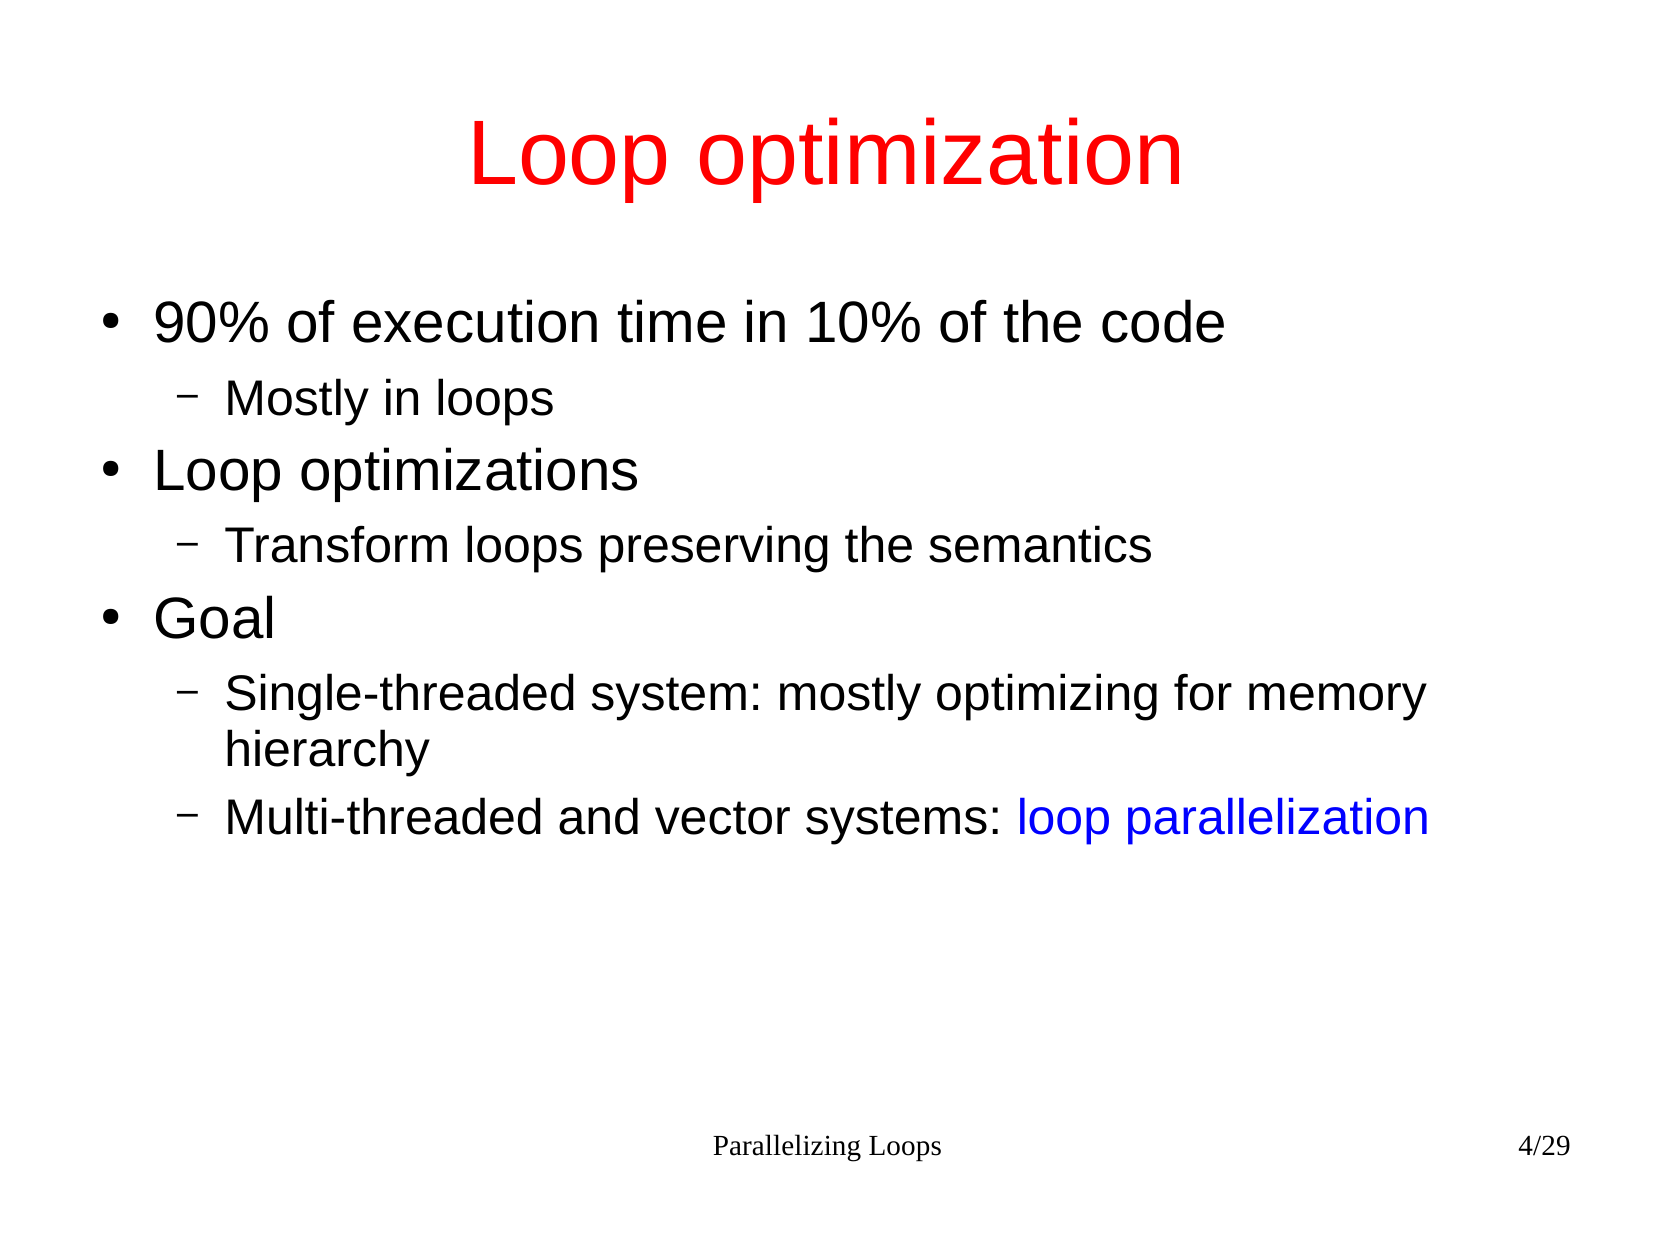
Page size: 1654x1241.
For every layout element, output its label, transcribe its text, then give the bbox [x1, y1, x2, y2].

list 90% of execution time in 10% of the code Mostly in loops Loop optimizations Transform loops preserving the semantics Goal Single-threaded system: mostly optimizing for memory hierarchy Multi-threaded and vector systems: loop parallelization [82, 290, 1571, 1109]
title Loop optimization [82, 49, 1571, 257]
